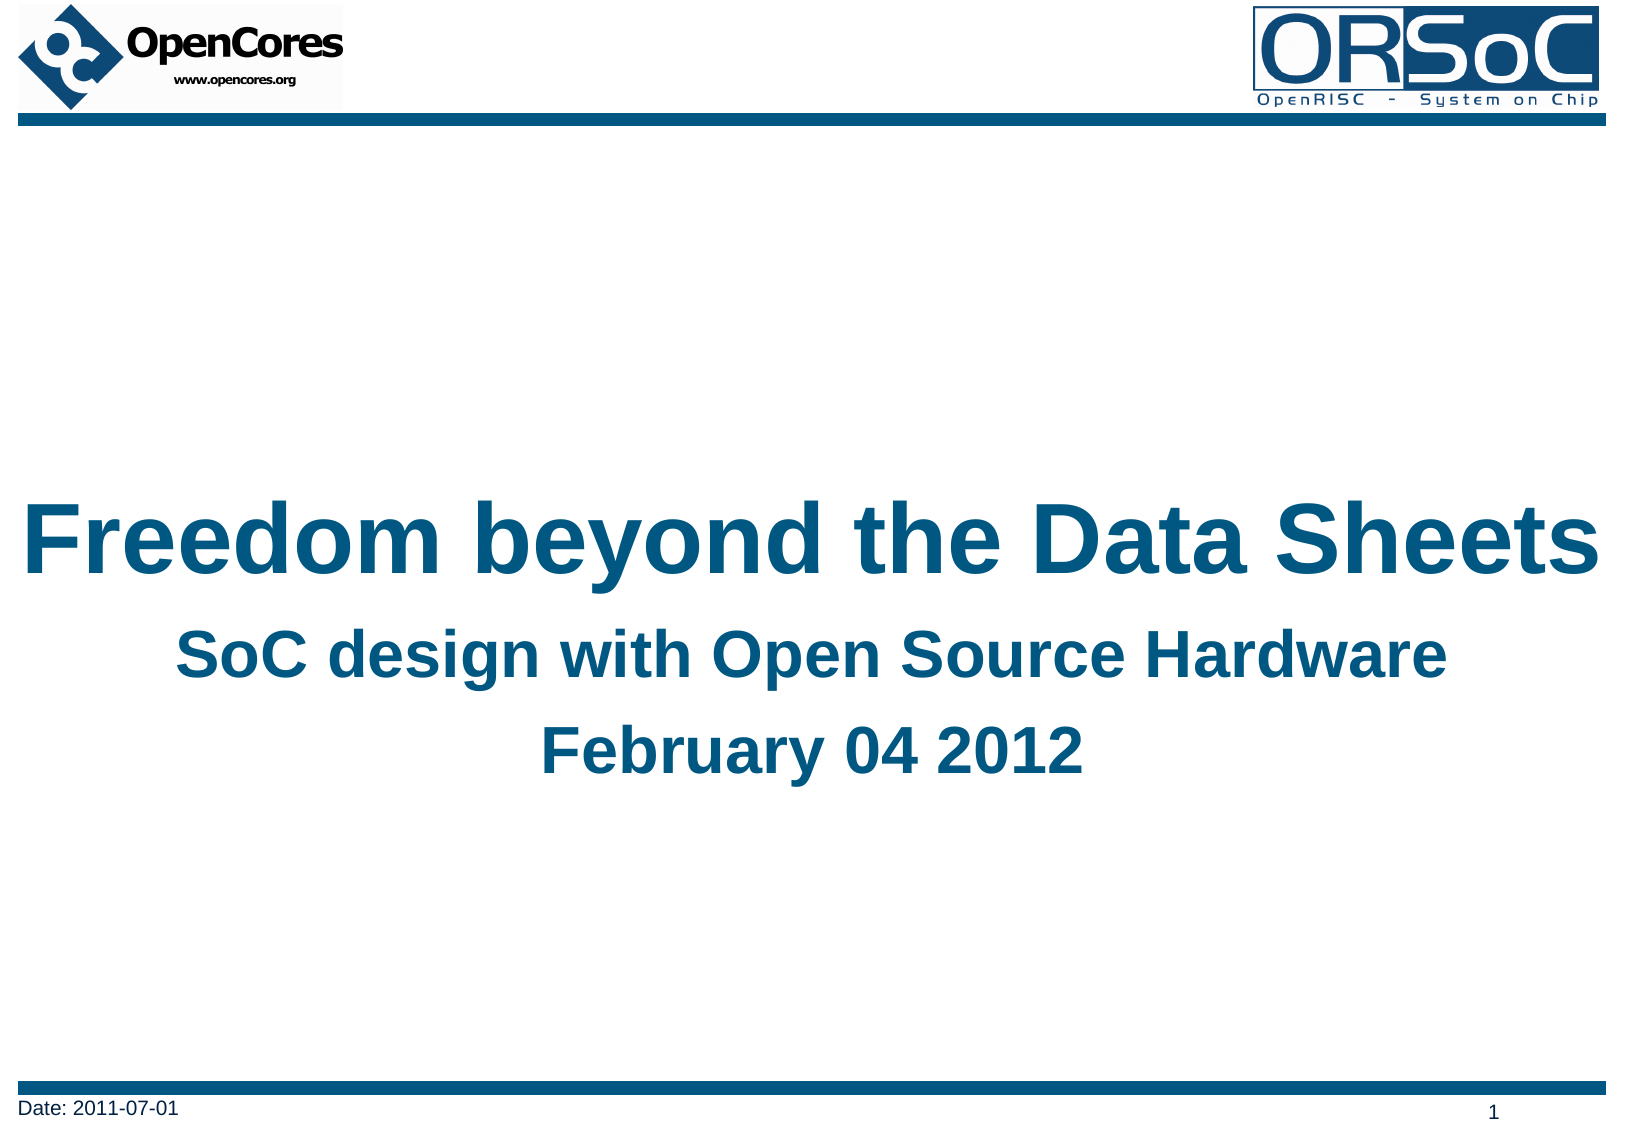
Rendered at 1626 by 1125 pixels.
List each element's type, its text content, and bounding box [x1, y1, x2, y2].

text_box Freedom beyond the Data Sheets SoC design with Open Source Hardware February 04 2012 [0, 466, 1626, 885]
picture [1253, 6, 1599, 107]
picture [18, 4, 343, 110]
